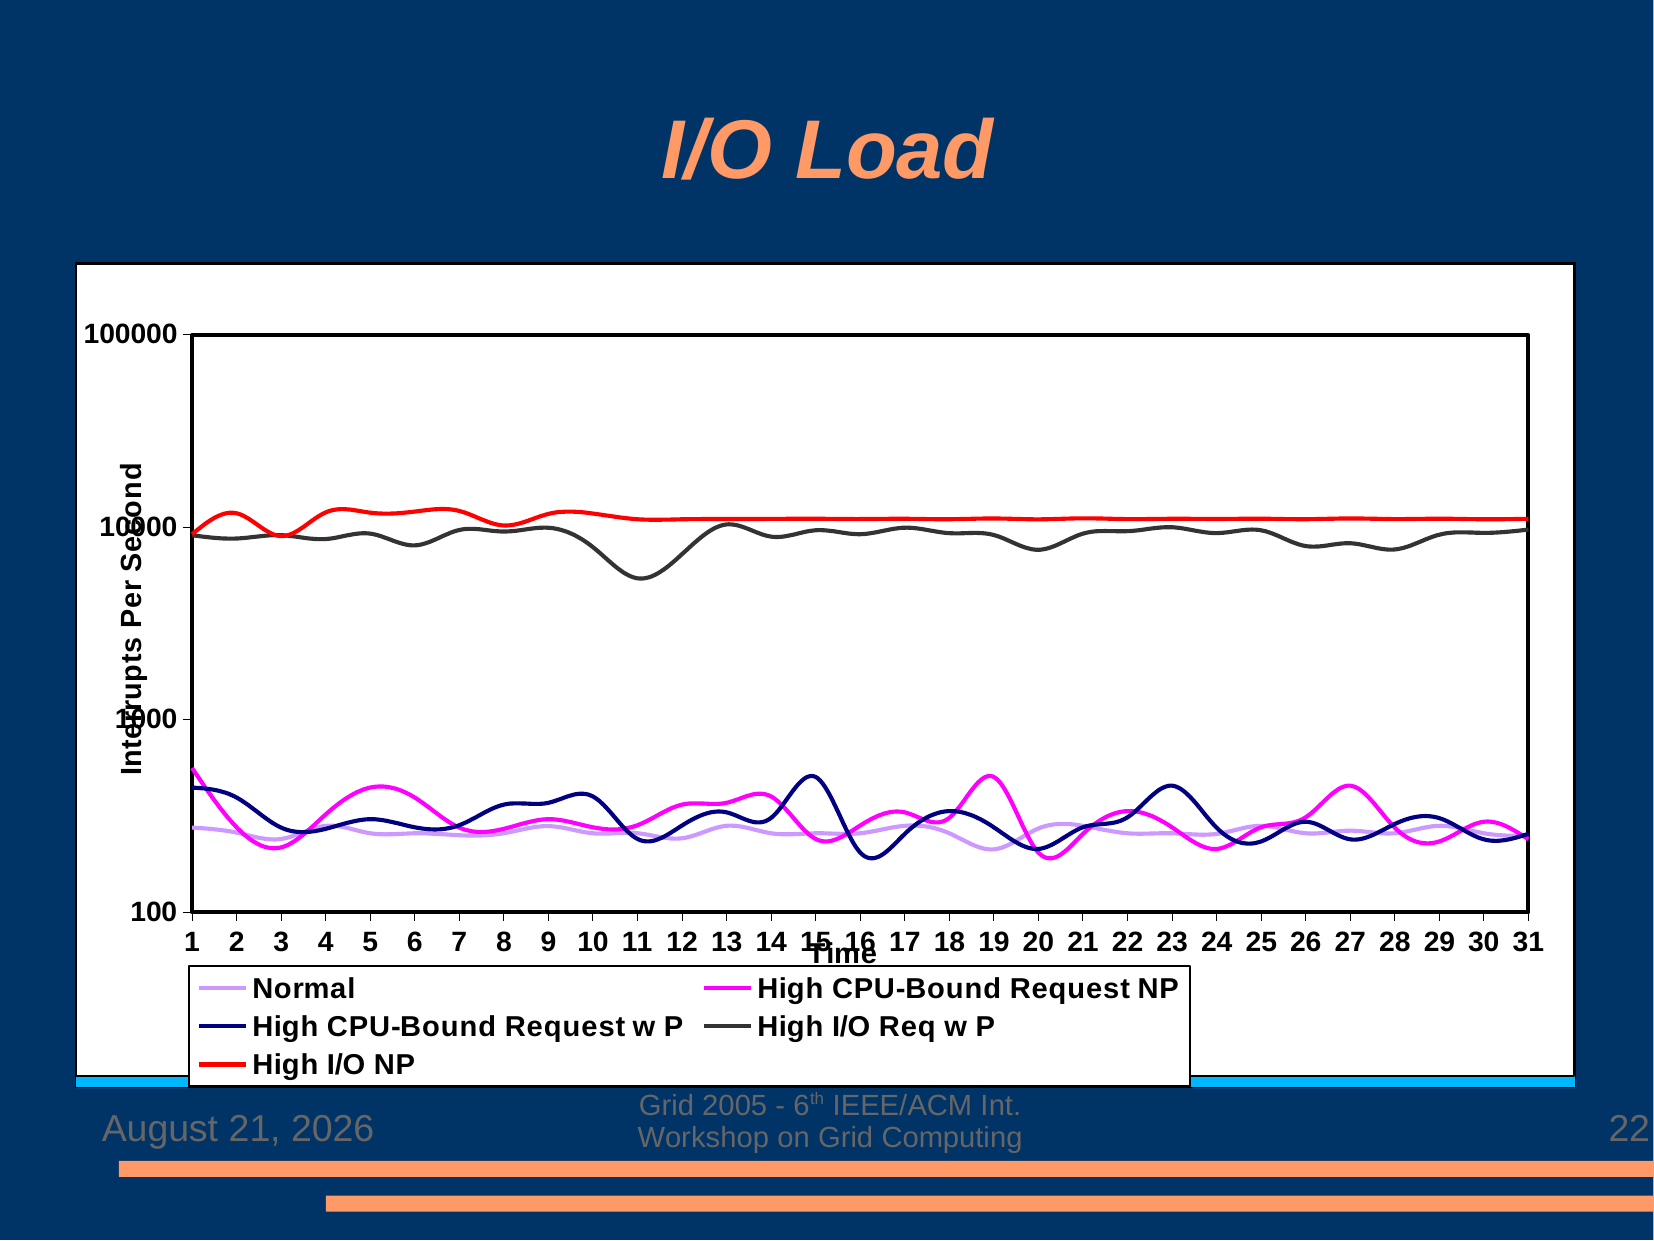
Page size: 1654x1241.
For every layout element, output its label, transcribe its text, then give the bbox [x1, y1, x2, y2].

title I/O Load [121, 46, 1534, 254]
chart [75, 262, 1576, 1088]
